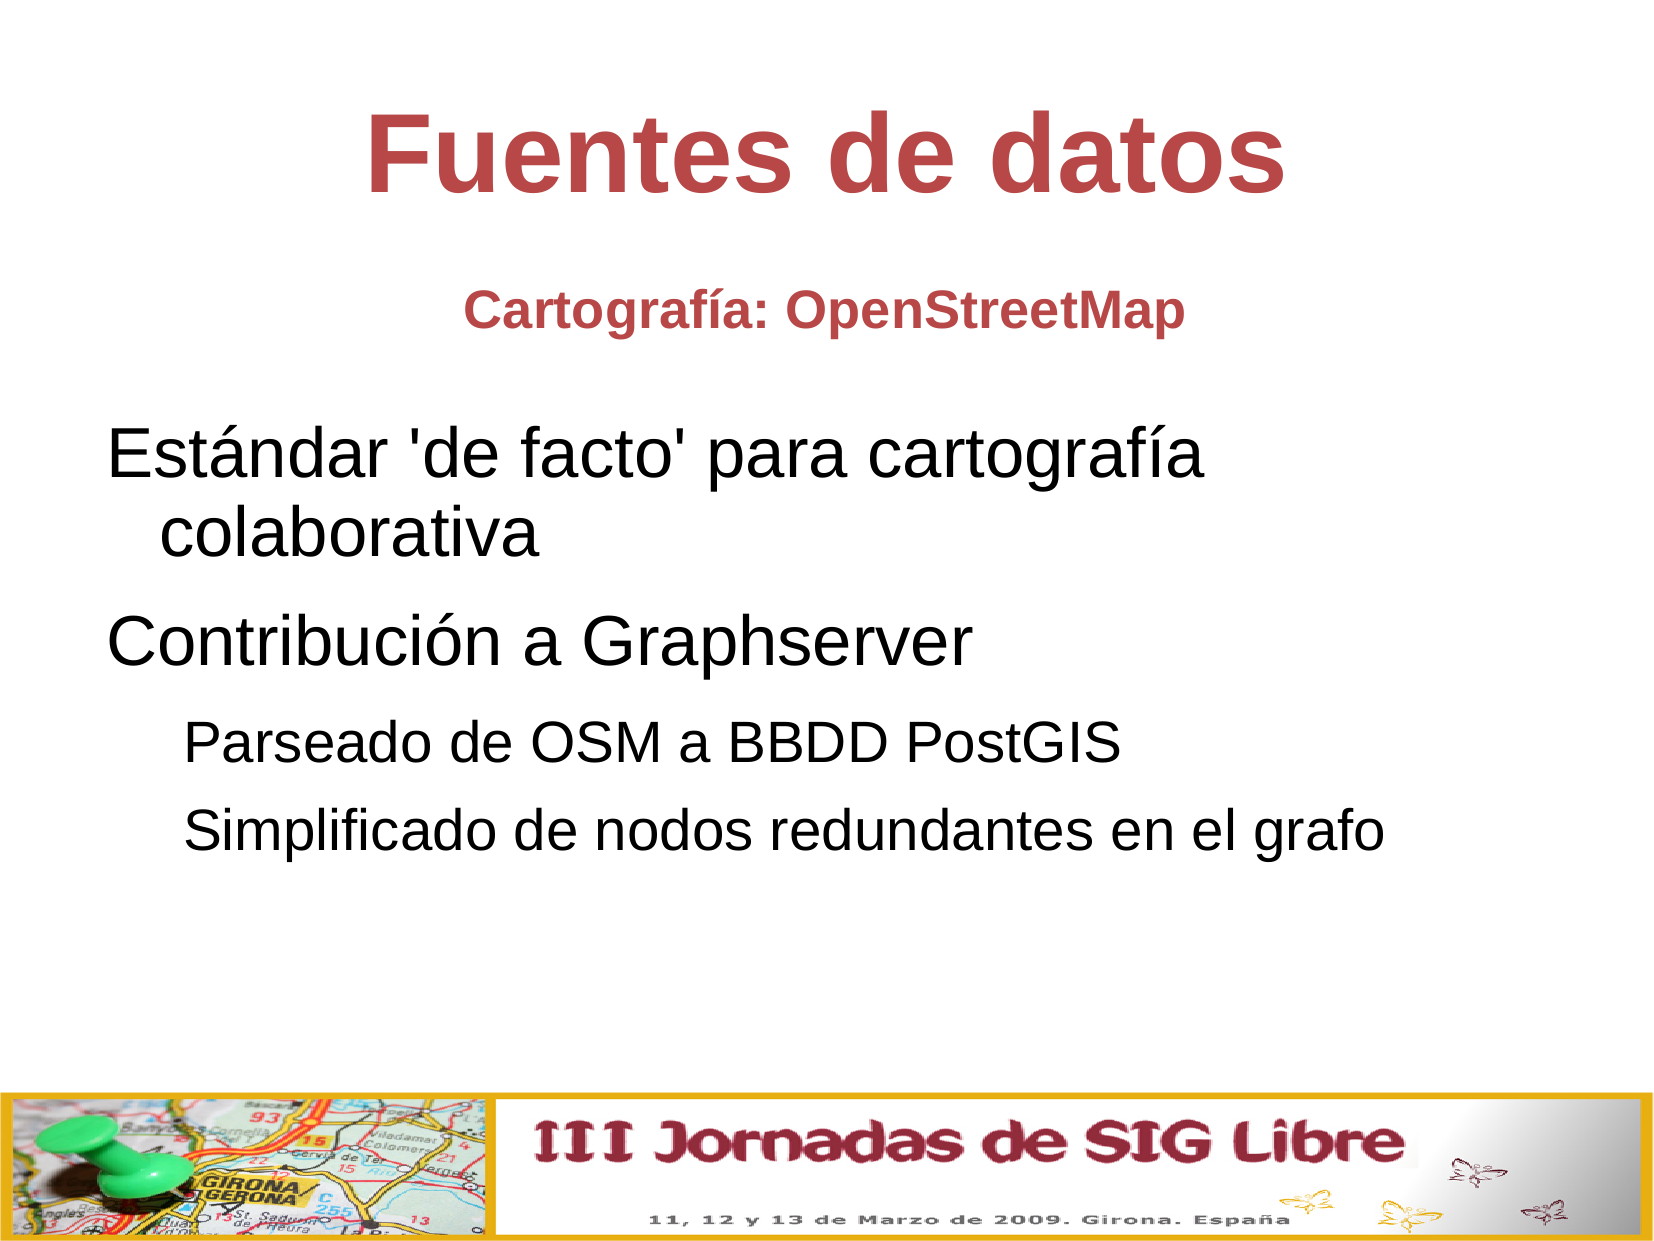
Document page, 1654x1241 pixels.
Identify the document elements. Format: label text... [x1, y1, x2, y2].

picture [0, 1092, 1654, 1241]
list Estándar 'de facto' para cartografía colaborativa Contribución a Graphserver Parseado de OSM a BBDD PostGIS Simplificado de nodos redundantes en el grafo [88, 413, 1571, 1047]
title Fuentes de datos [82, 49, 1571, 257]
text_box Cartografía: OpenStreetMap [448, 271, 1204, 369]
